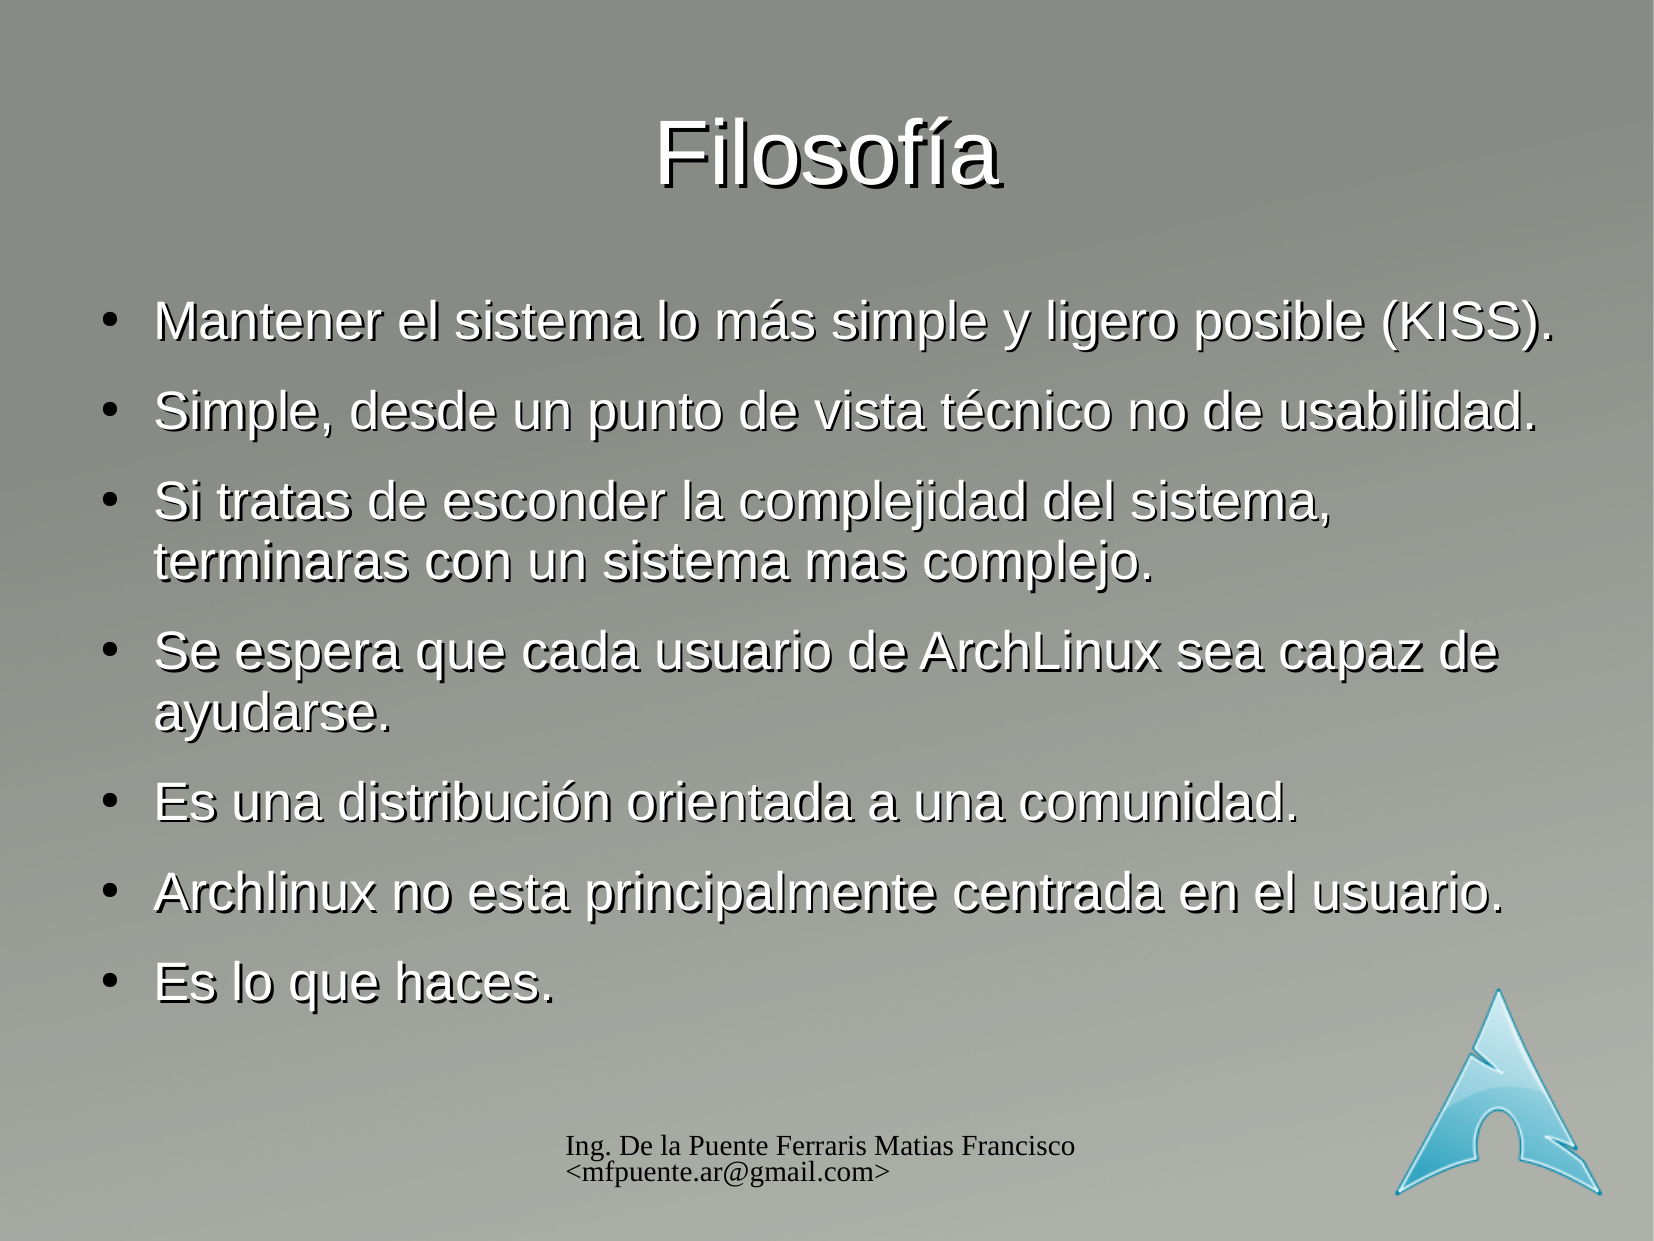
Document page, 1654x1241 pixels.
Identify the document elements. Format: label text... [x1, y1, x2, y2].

title Filosofía [82, 49, 1571, 257]
list Mantener el sistema lo más simple y ligero posible (KISS). Simple, desde un punto de vista técnico no de usabilidad. Si tratas de esconder la complejidad del sistema, terminaras con un sistema mas complejo. Se espera que cada usuario de ArchLinux sea capaz de ayudarse. Es una distribución orientada a una comunidad. Archlinux no esta principalmente centrada en el usuario. Es lo que haces. [82, 290, 1571, 1094]
picture [0, 0, 1654, 1241]
